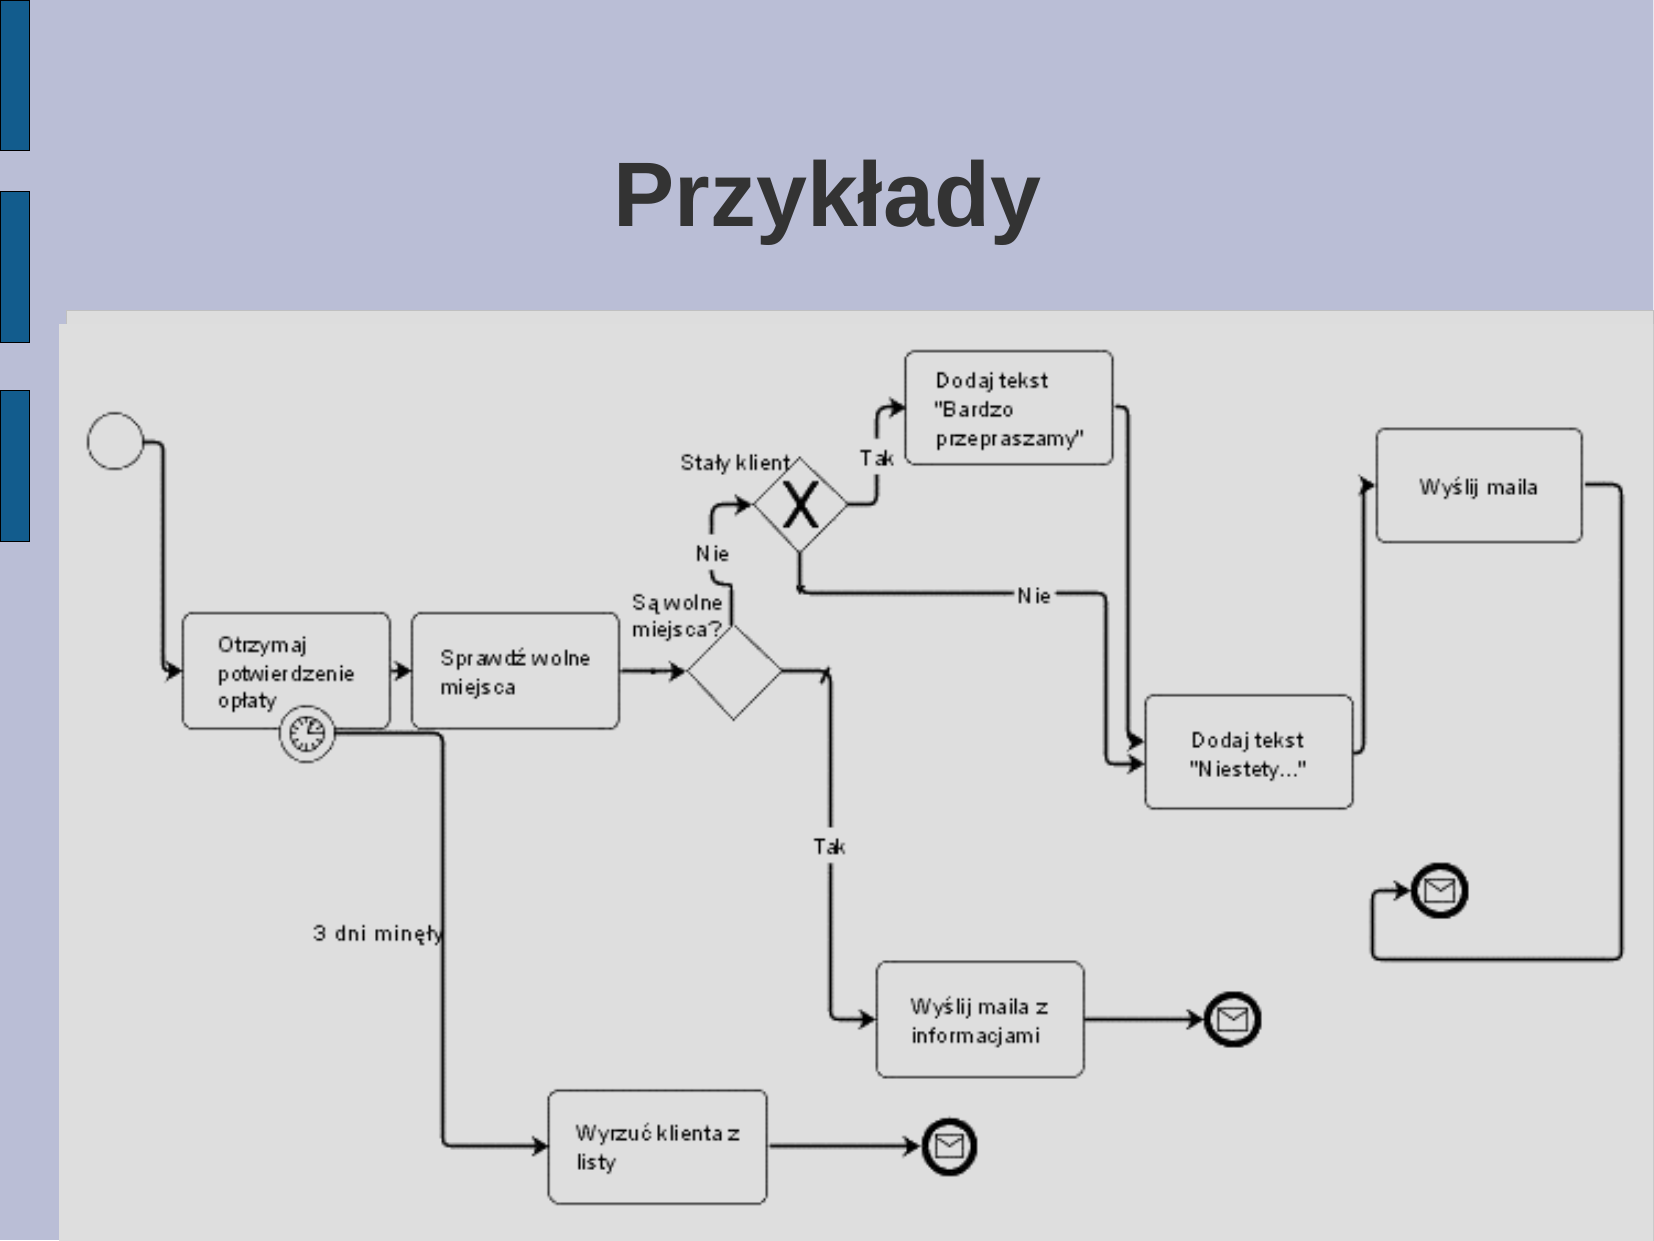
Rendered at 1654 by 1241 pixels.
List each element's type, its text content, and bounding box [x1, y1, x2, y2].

title Przykłady [121, 91, 1534, 299]
picture [59, 324, 1654, 1241]
